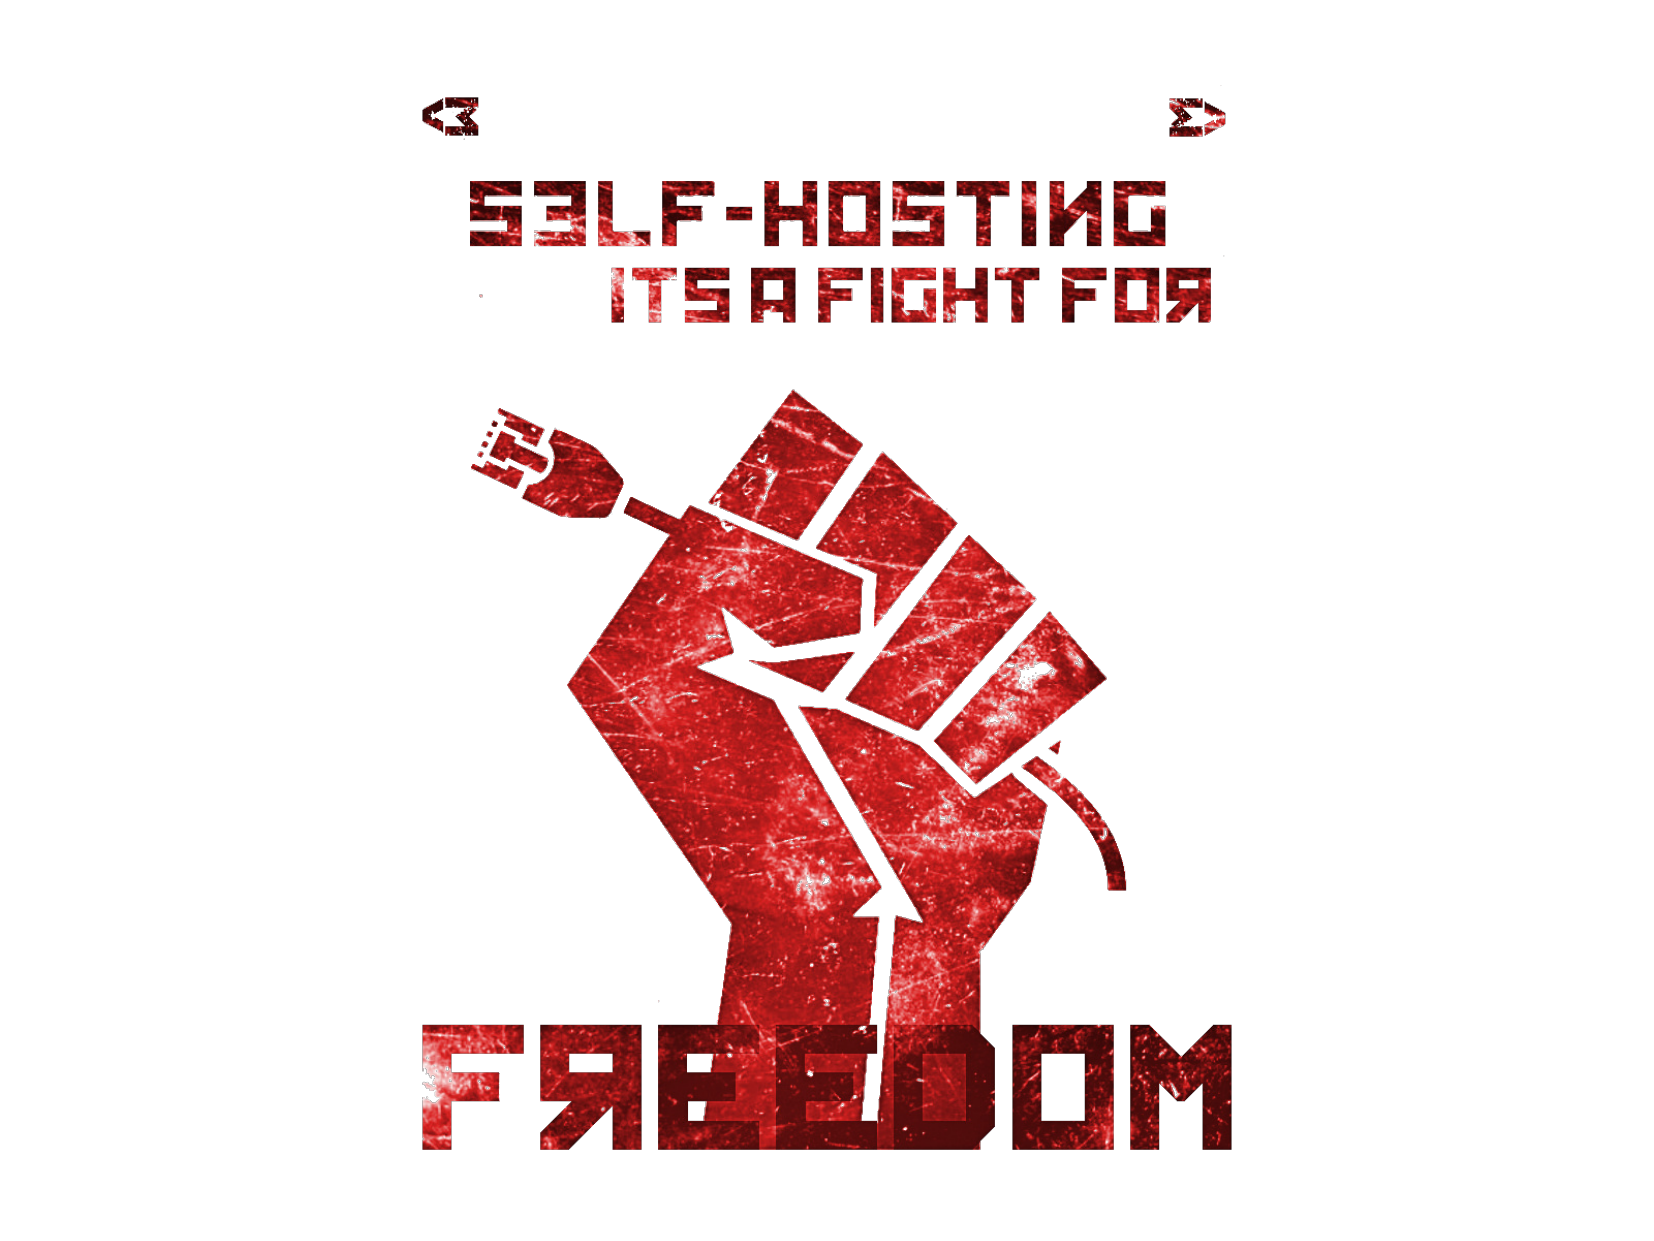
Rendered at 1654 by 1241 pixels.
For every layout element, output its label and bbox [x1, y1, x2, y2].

picture [407, 85, 1246, 1156]
